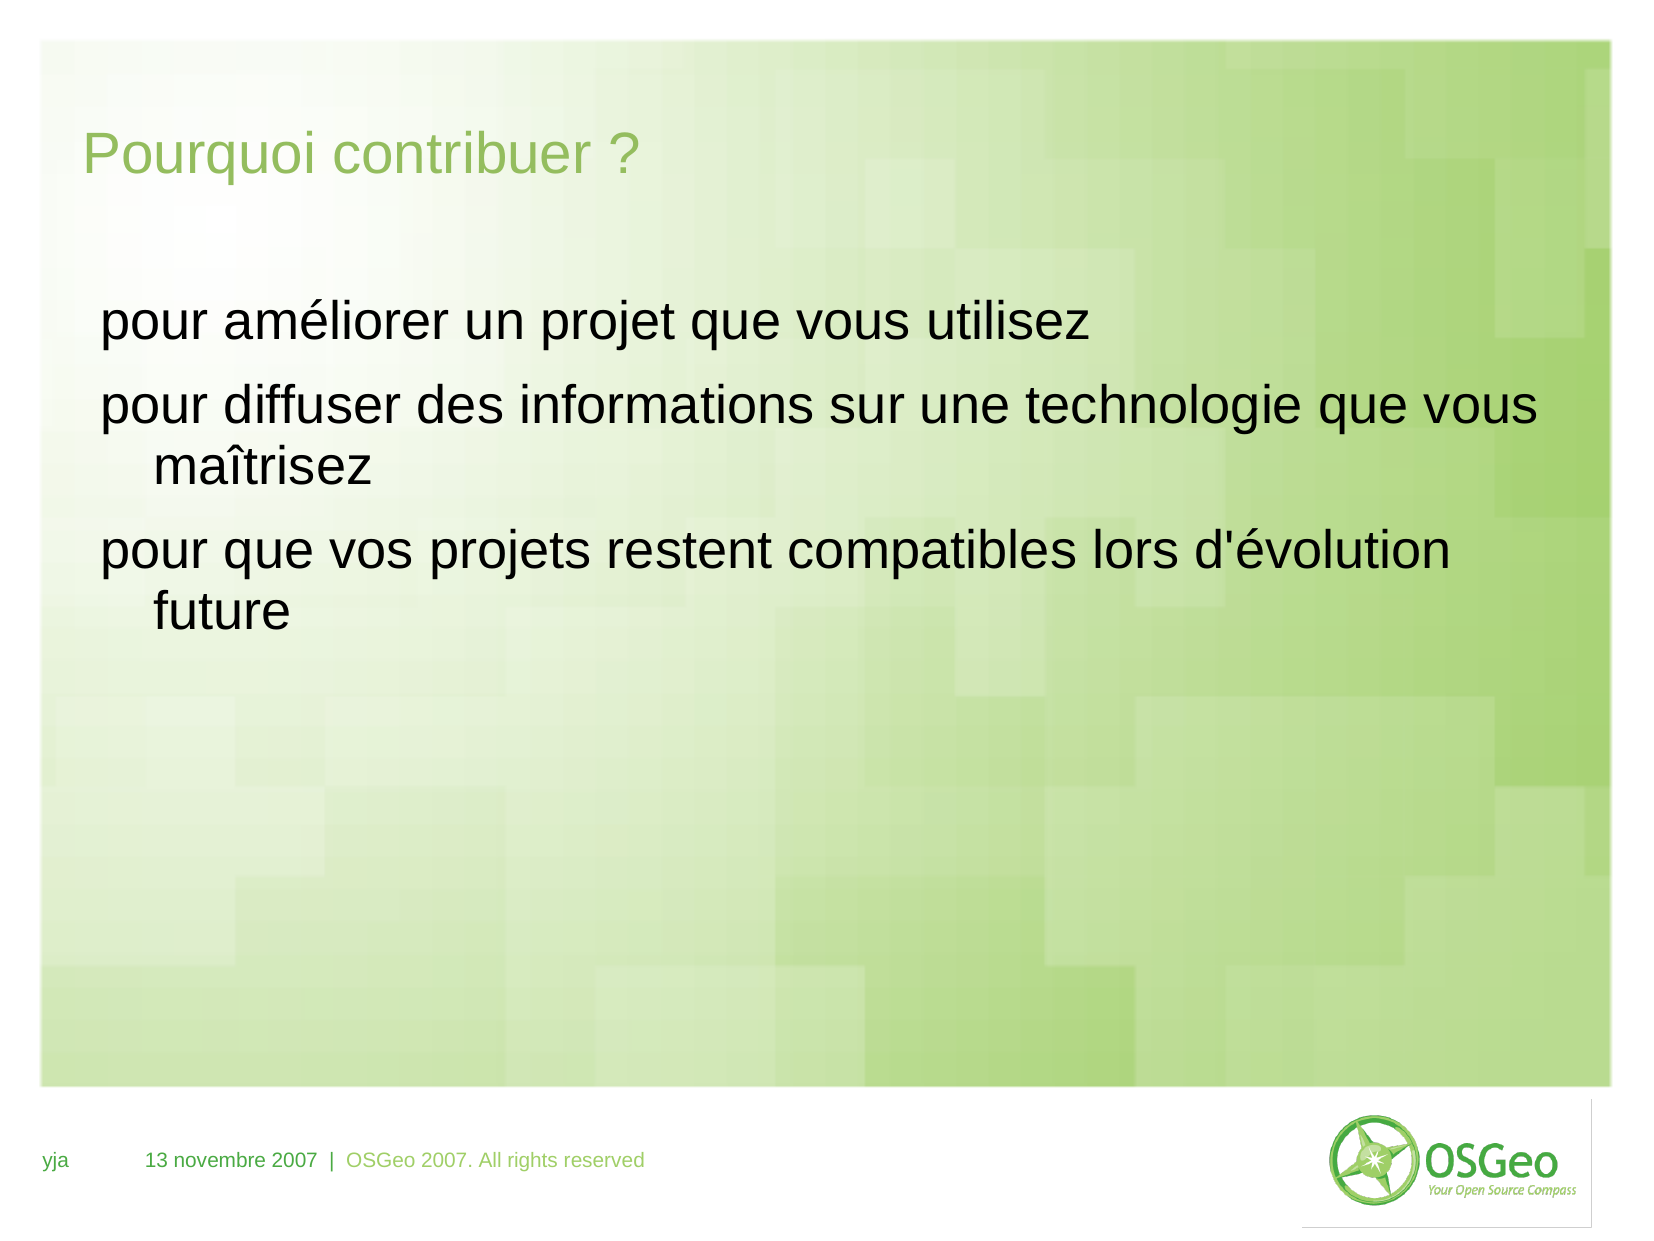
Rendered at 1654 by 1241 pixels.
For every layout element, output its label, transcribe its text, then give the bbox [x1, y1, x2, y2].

picture [0, 1, 1654, 1239]
title Pourquoi contribuer ? [82, 49, 1571, 257]
list pour améliorer un projet que vous utilisez pour diffuser des informations sur une technologie que vous maîtrisez pour que vos projets restent compatibles lors d'évolution future [82, 290, 1571, 1109]
